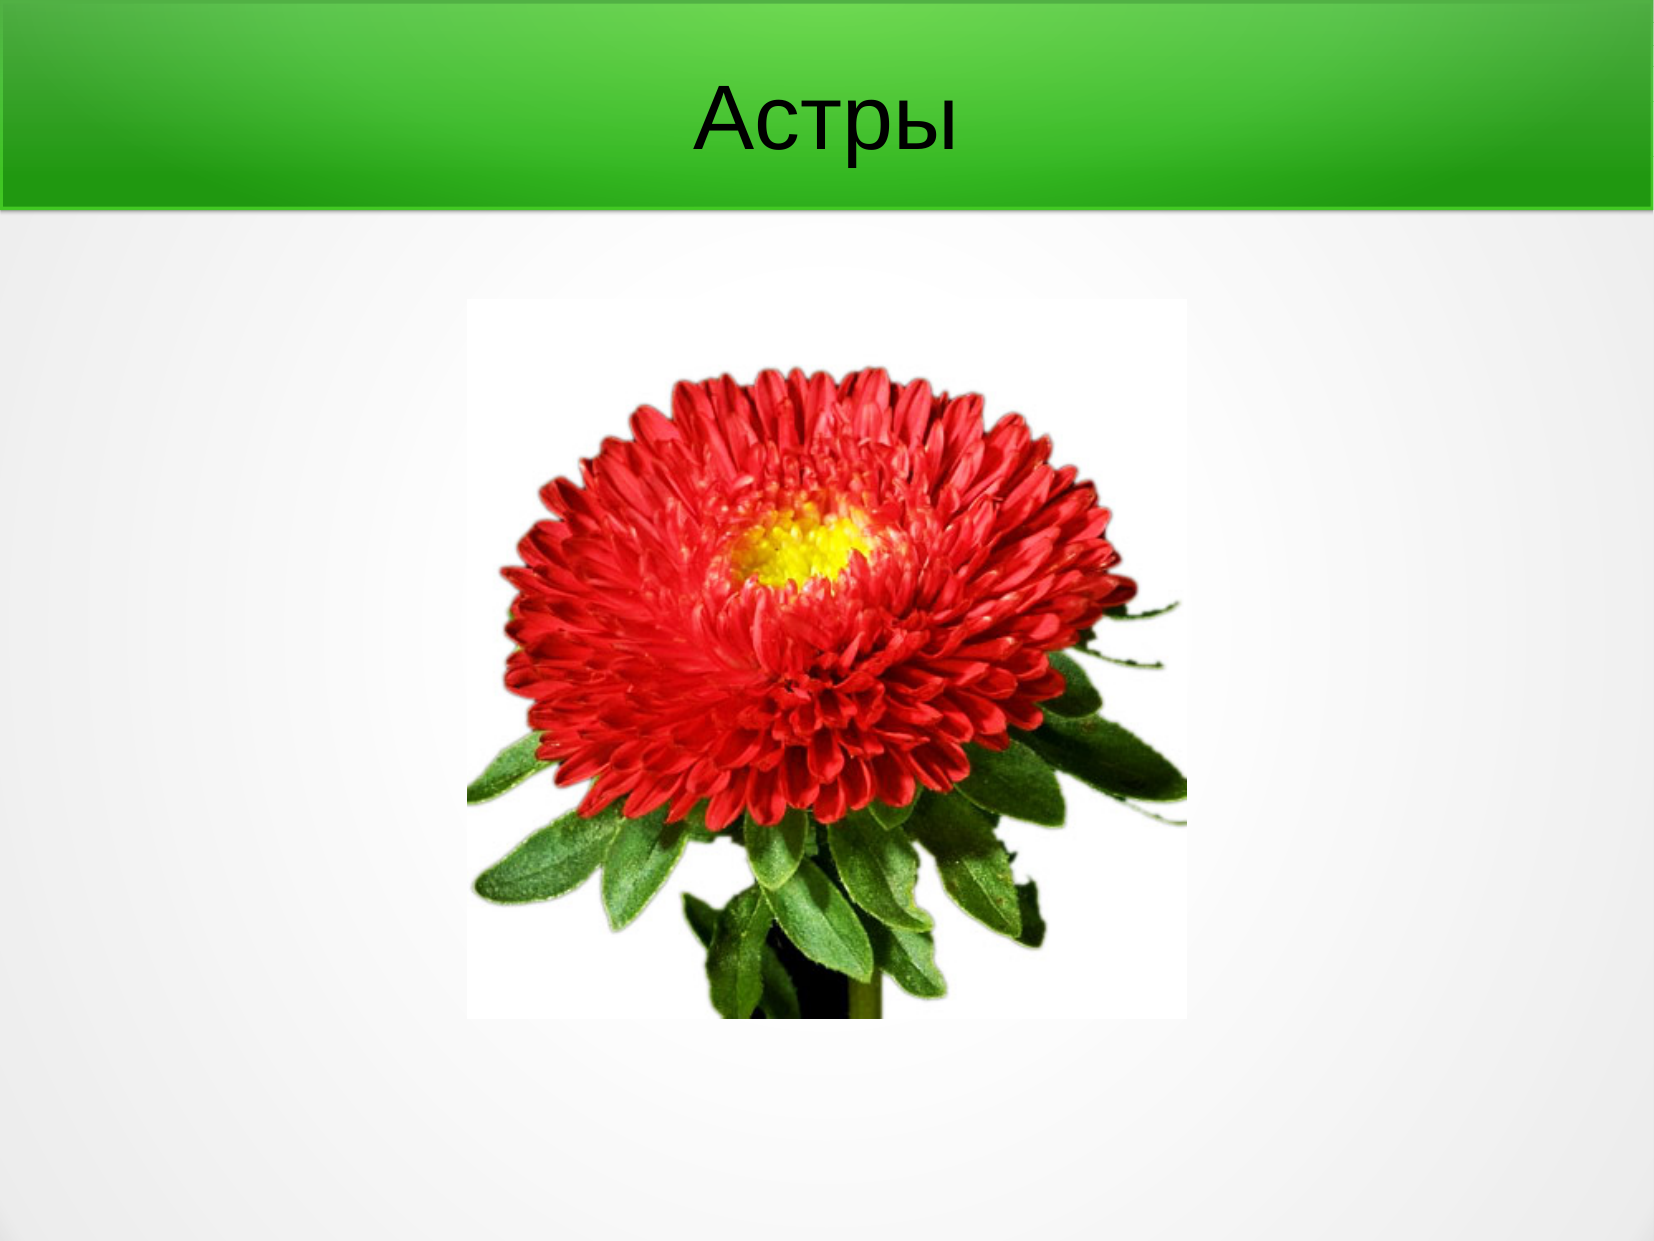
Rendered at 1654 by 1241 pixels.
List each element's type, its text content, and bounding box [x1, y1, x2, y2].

picture [467, 299, 1187, 1019]
title Астры [82, 47, 1571, 189]
